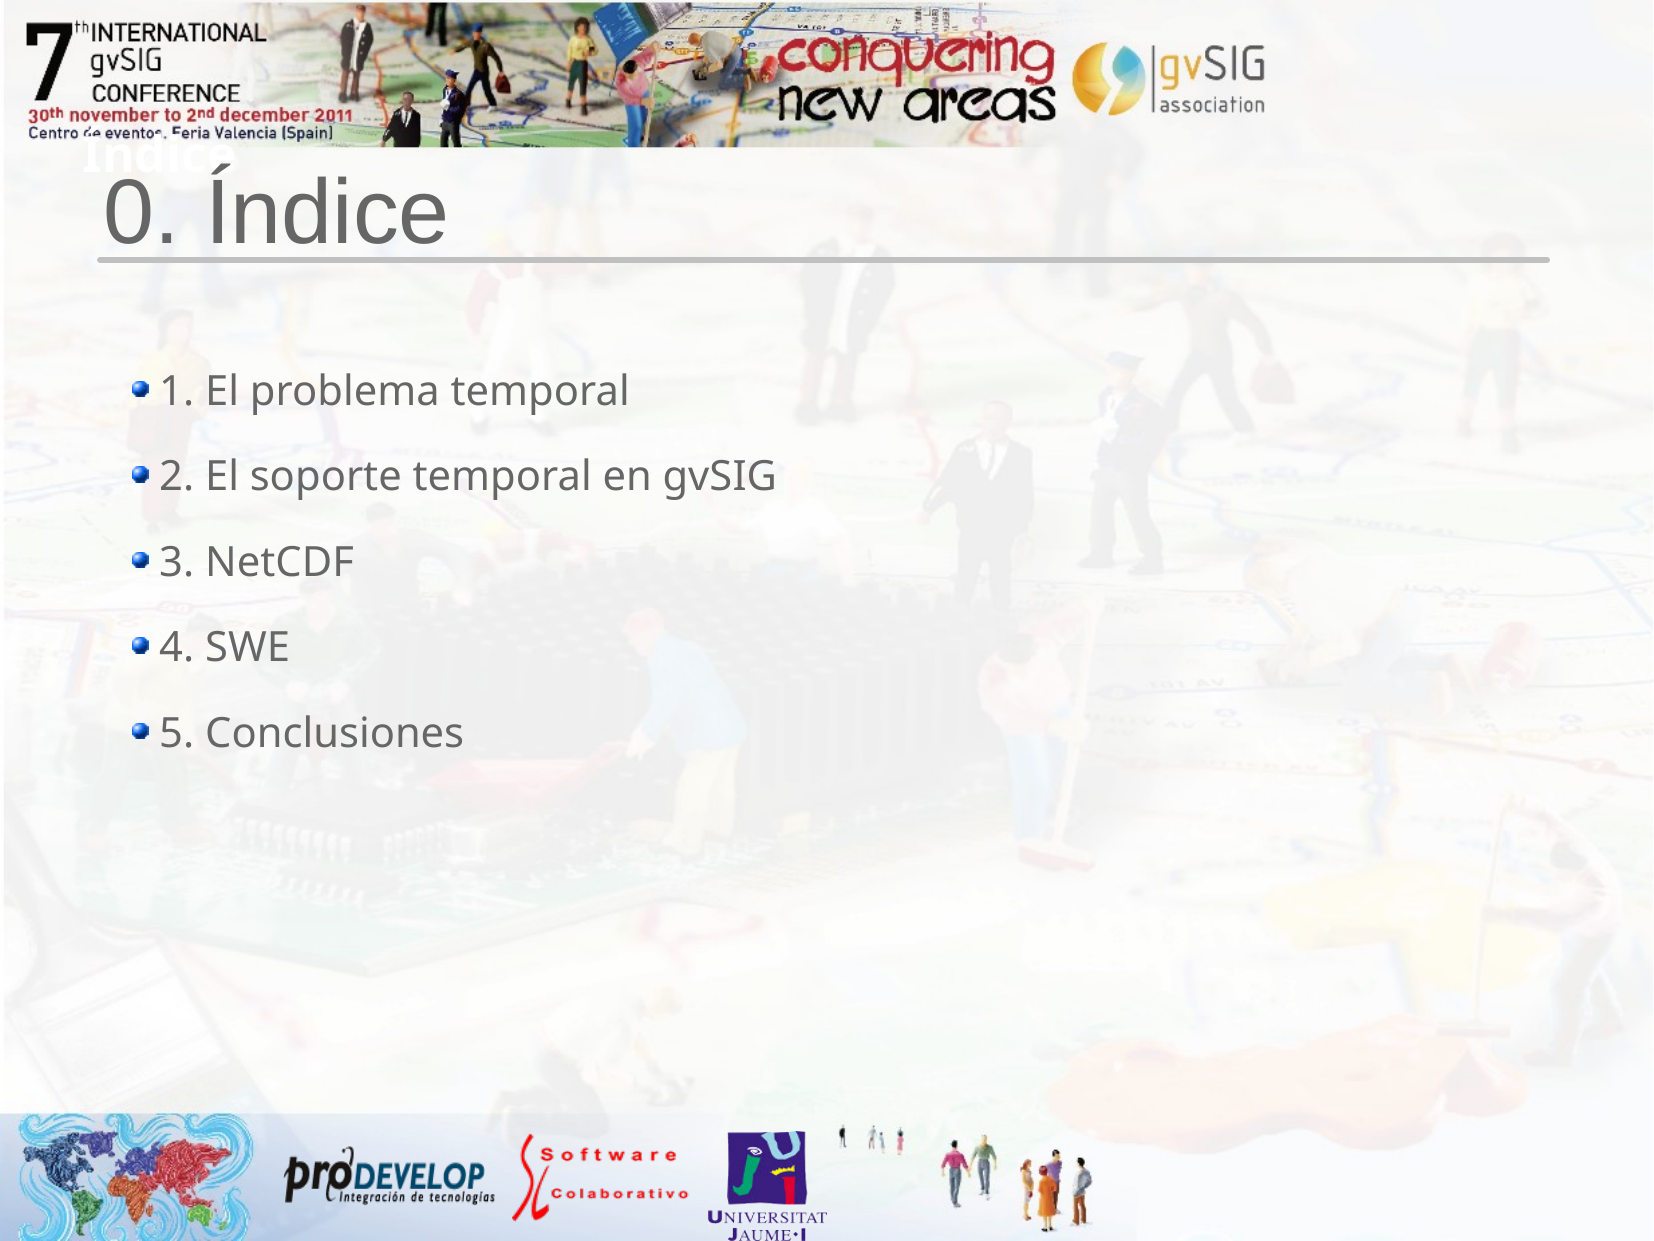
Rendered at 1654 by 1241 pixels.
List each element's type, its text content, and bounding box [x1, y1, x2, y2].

list [82, 290, 1571, 1109]
title Índice [82, 49, 1571, 257]
text_box 0. Índice [88, 153, 466, 271]
picture [0, 0, 1654, 1241]
